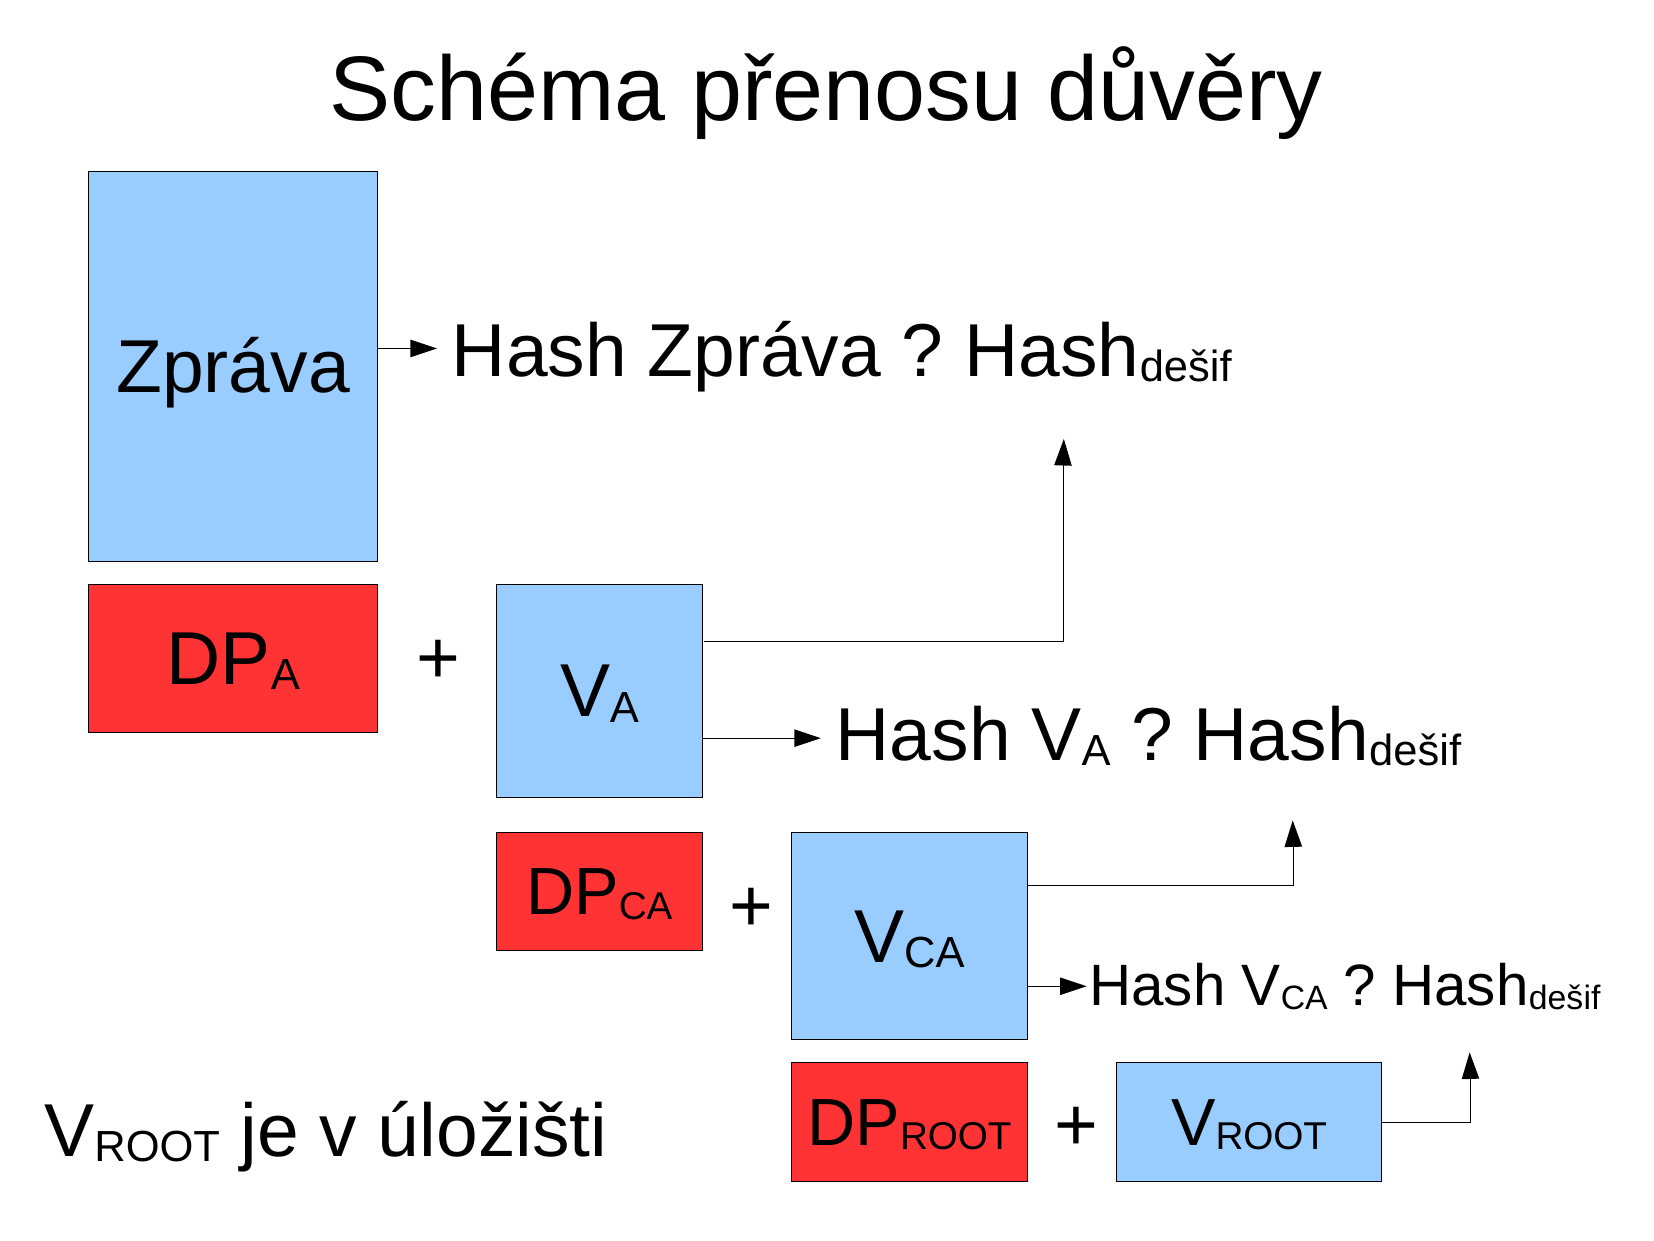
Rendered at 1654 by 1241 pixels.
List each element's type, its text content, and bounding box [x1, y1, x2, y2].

text_box VA [496, 584, 703, 798]
text_box DPCA [496, 832, 703, 951]
text_box VCA [791, 832, 1028, 1040]
text_box + [714, 856, 774, 956]
text_box Zpráva [88, 171, 378, 562]
text_box Hash VCA ? Hashdešif [1074, 944, 1636, 1044]
text_box VROOT je v úložišti [29, 1080, 650, 1229]
text_box DPROOT [791, 1062, 1028, 1182]
title Schéma přenosu důvěry [82, 37, 1571, 141]
text_box Hash VA ? Hashdešif [820, 685, 1530, 809]
text_box + [401, 608, 491, 708]
text_box Hash Zpráva ? Hashdešif [437, 301, 1300, 425]
text_box DPA [88, 584, 378, 733]
text_box VROOT [1116, 1062, 1382, 1182]
text_box + [1039, 1074, 1099, 1174]
